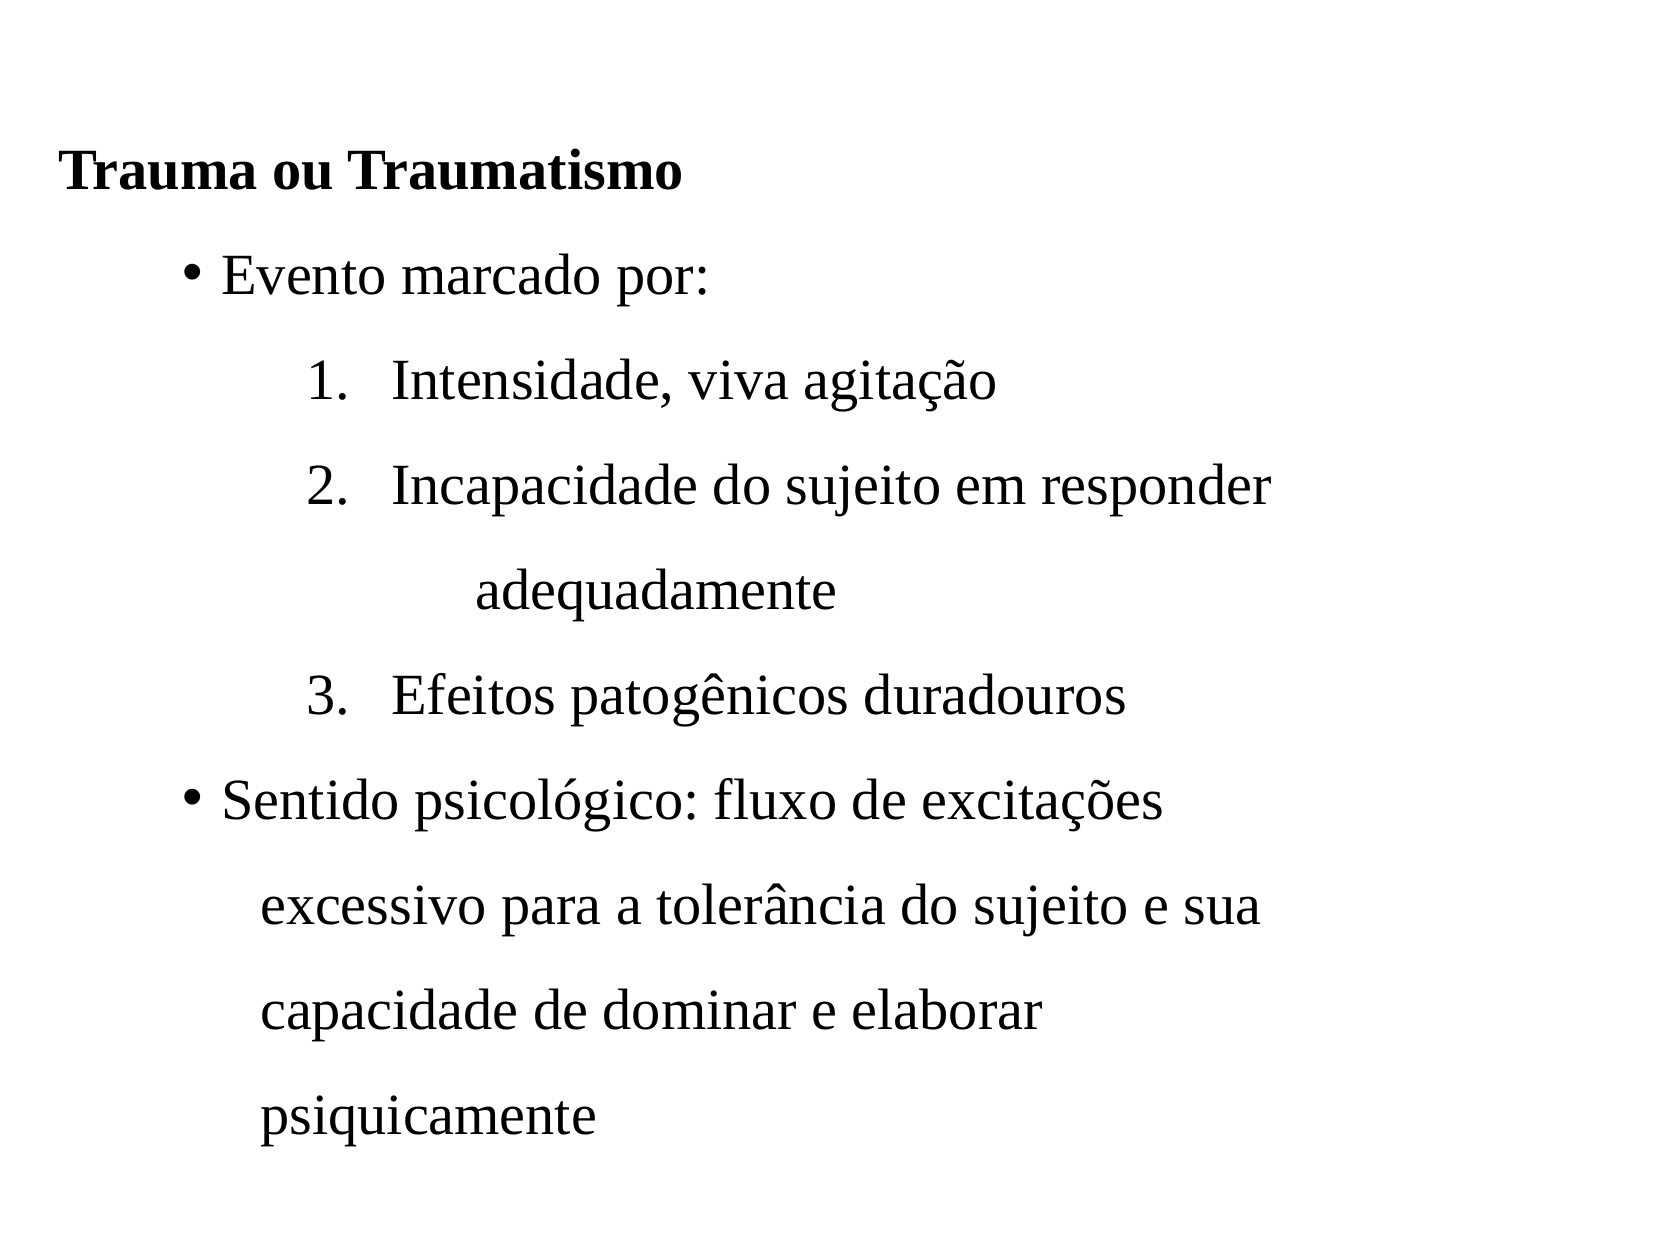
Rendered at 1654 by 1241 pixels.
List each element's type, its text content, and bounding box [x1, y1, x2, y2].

text_box Trauma ou Traumatismo Evento marcado por: Intensidade, viva agitação Incapacidade do sujeito em responder adequadamente Efeitos patogênicos duradouros Sentido psicológico: fluxo de excitações excessivo para a tolerância do sujeito e sua capacidade de dominar e elaborar psiquicamente [44, 89, 1334, 1154]
